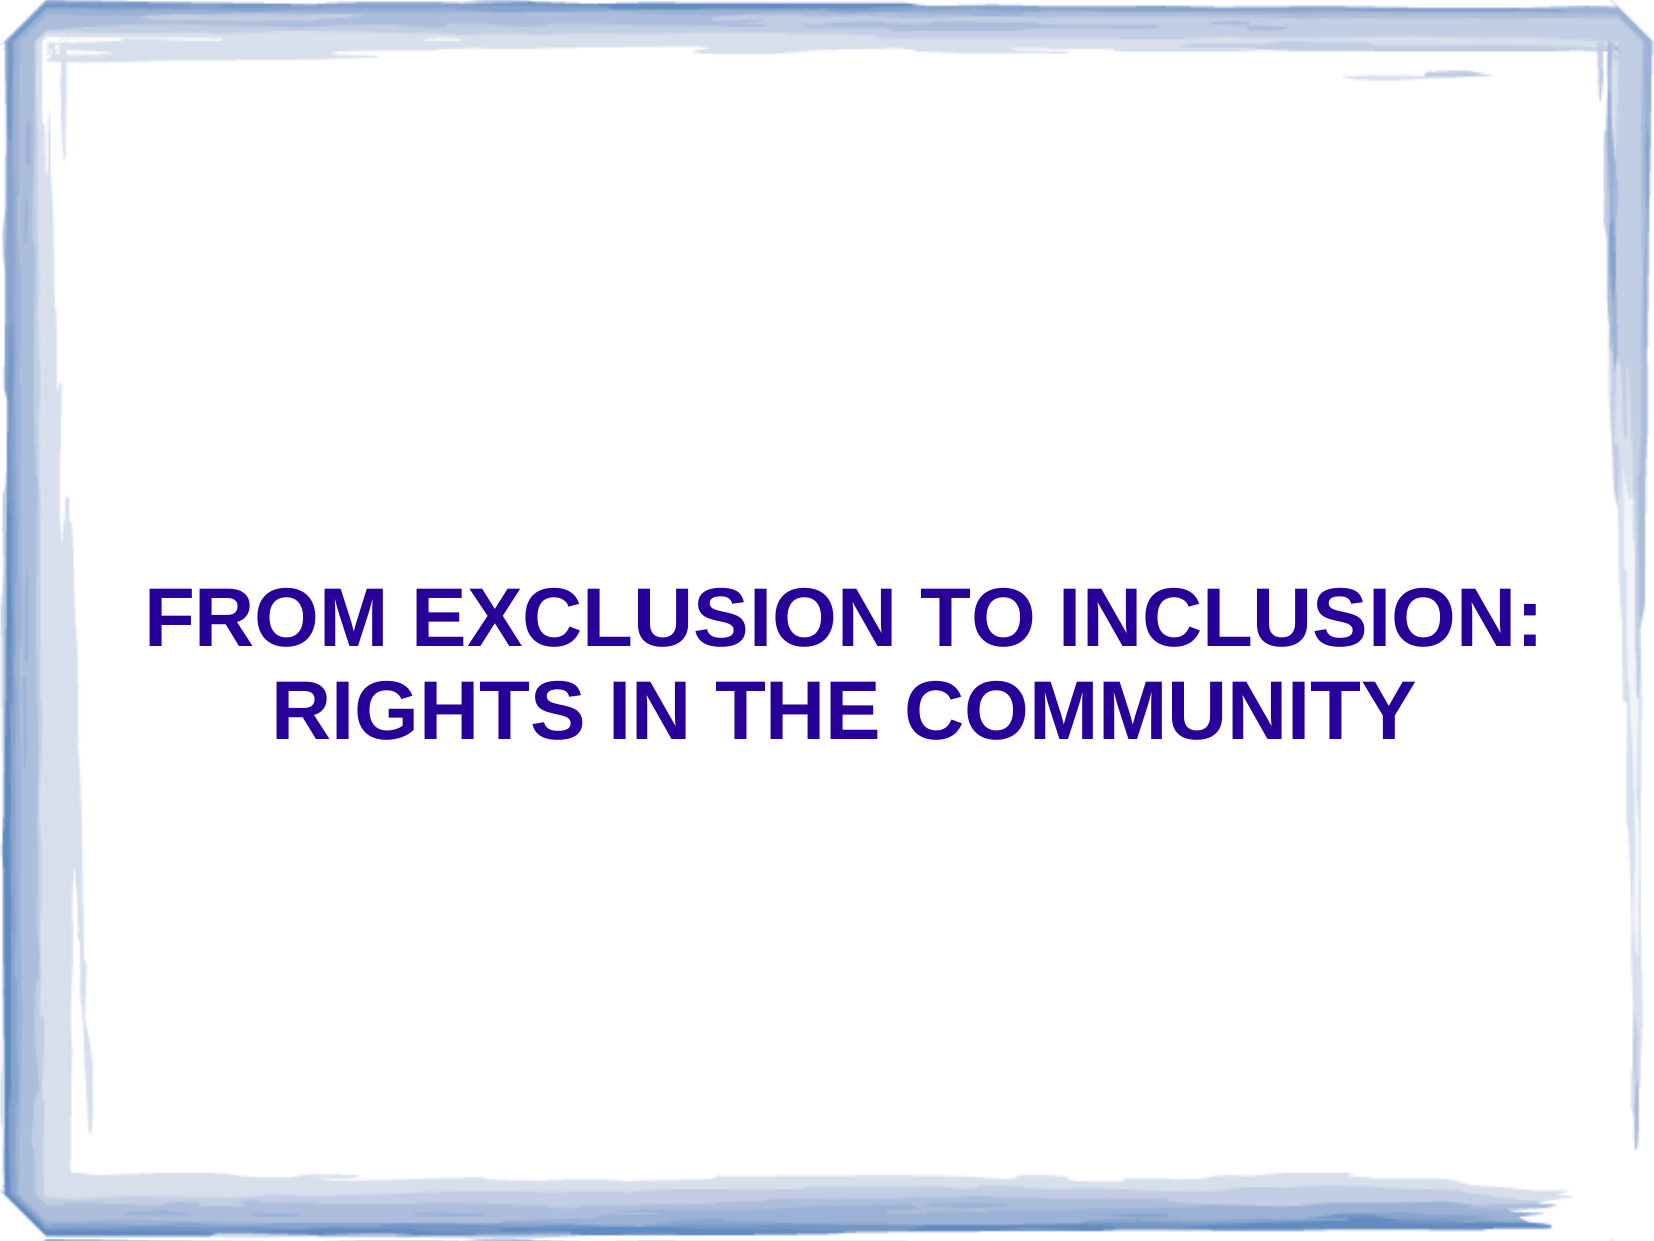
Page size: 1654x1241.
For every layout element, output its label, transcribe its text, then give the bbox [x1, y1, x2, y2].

subtitle FROM EXCLUSION TO INCLUSION: RIGHTS IN THE COMMUNITY [118, 324, 1571, 1004]
picture [0, 0, 1654, 1241]
